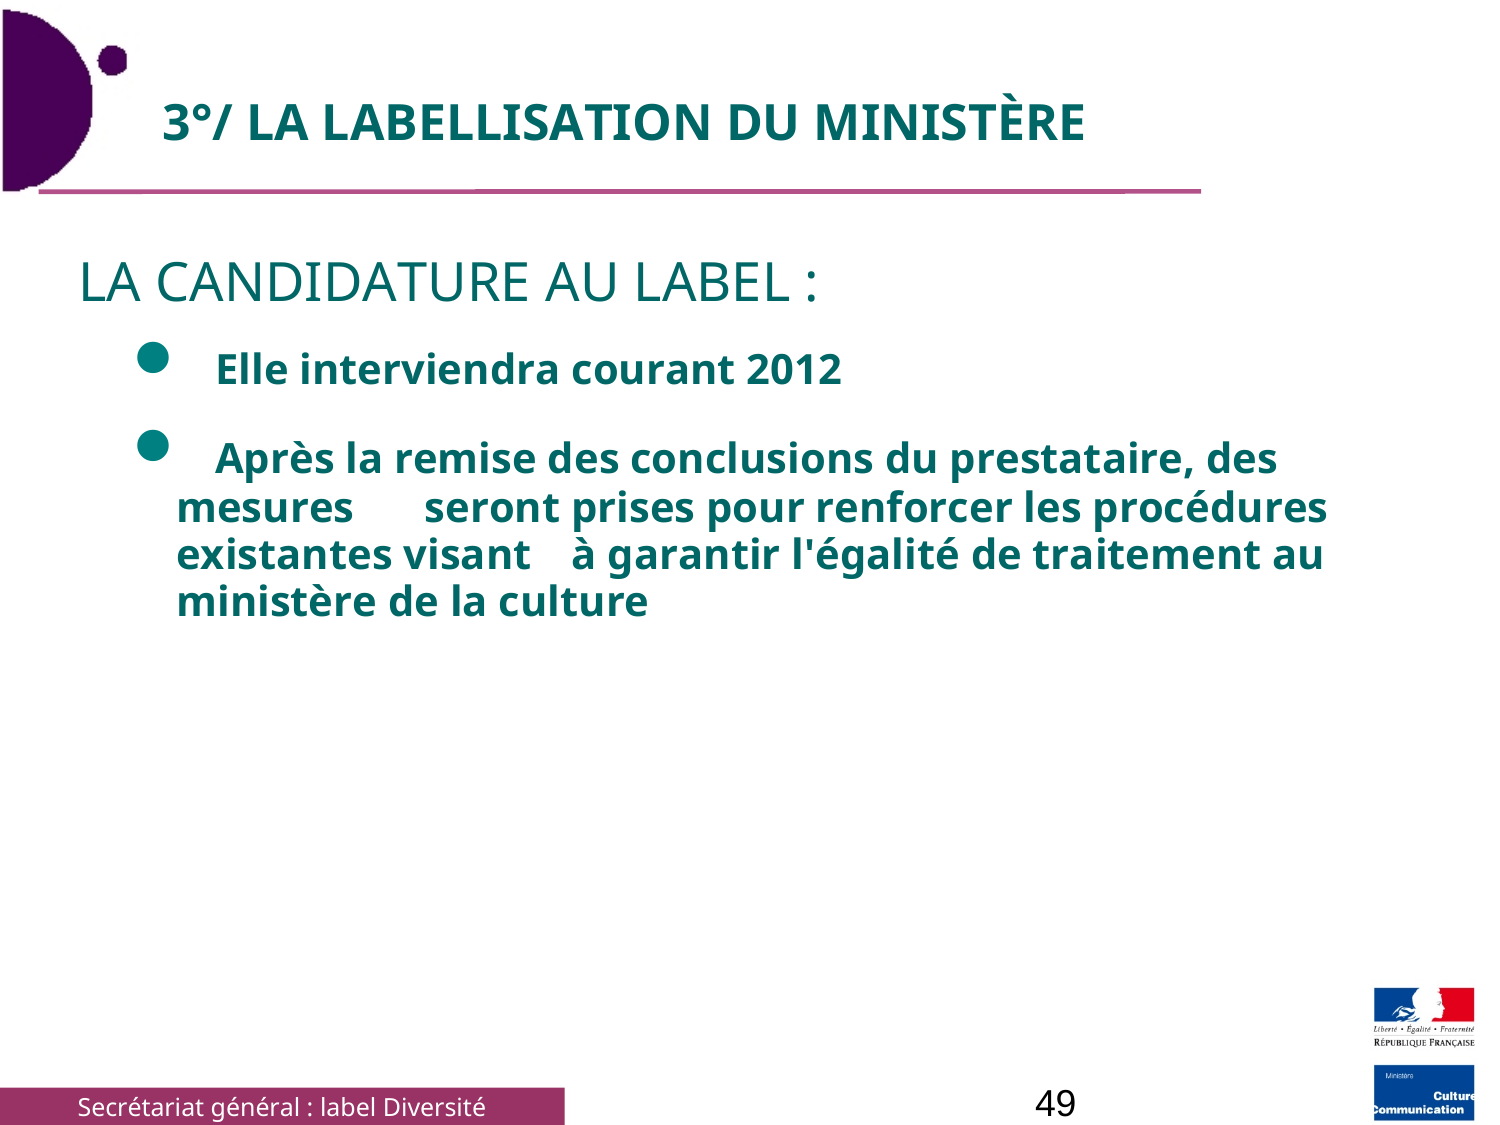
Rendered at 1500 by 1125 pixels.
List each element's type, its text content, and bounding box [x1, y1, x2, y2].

text_box 3°/ LA LABELLISATION DU MINISTÈRE [147, 81, 1418, 160]
picture [0, 0, 149, 204]
text_box Elle interviendra courant 2012 [118, 324, 1389, 413]
text_box <numéro> [1020, 1071, 1370, 1125]
picture [1370, 979, 1477, 1125]
text_box LA CANDIDATURE AU LABEL : [62, 242, 1331, 343]
text_box Après la remise des conclusions du prestataire, des mesures seront prises pour renforcer les procédures existantes visant à garantir l'égalité de traitement au ministère de la culture [118, 413, 1447, 621]
